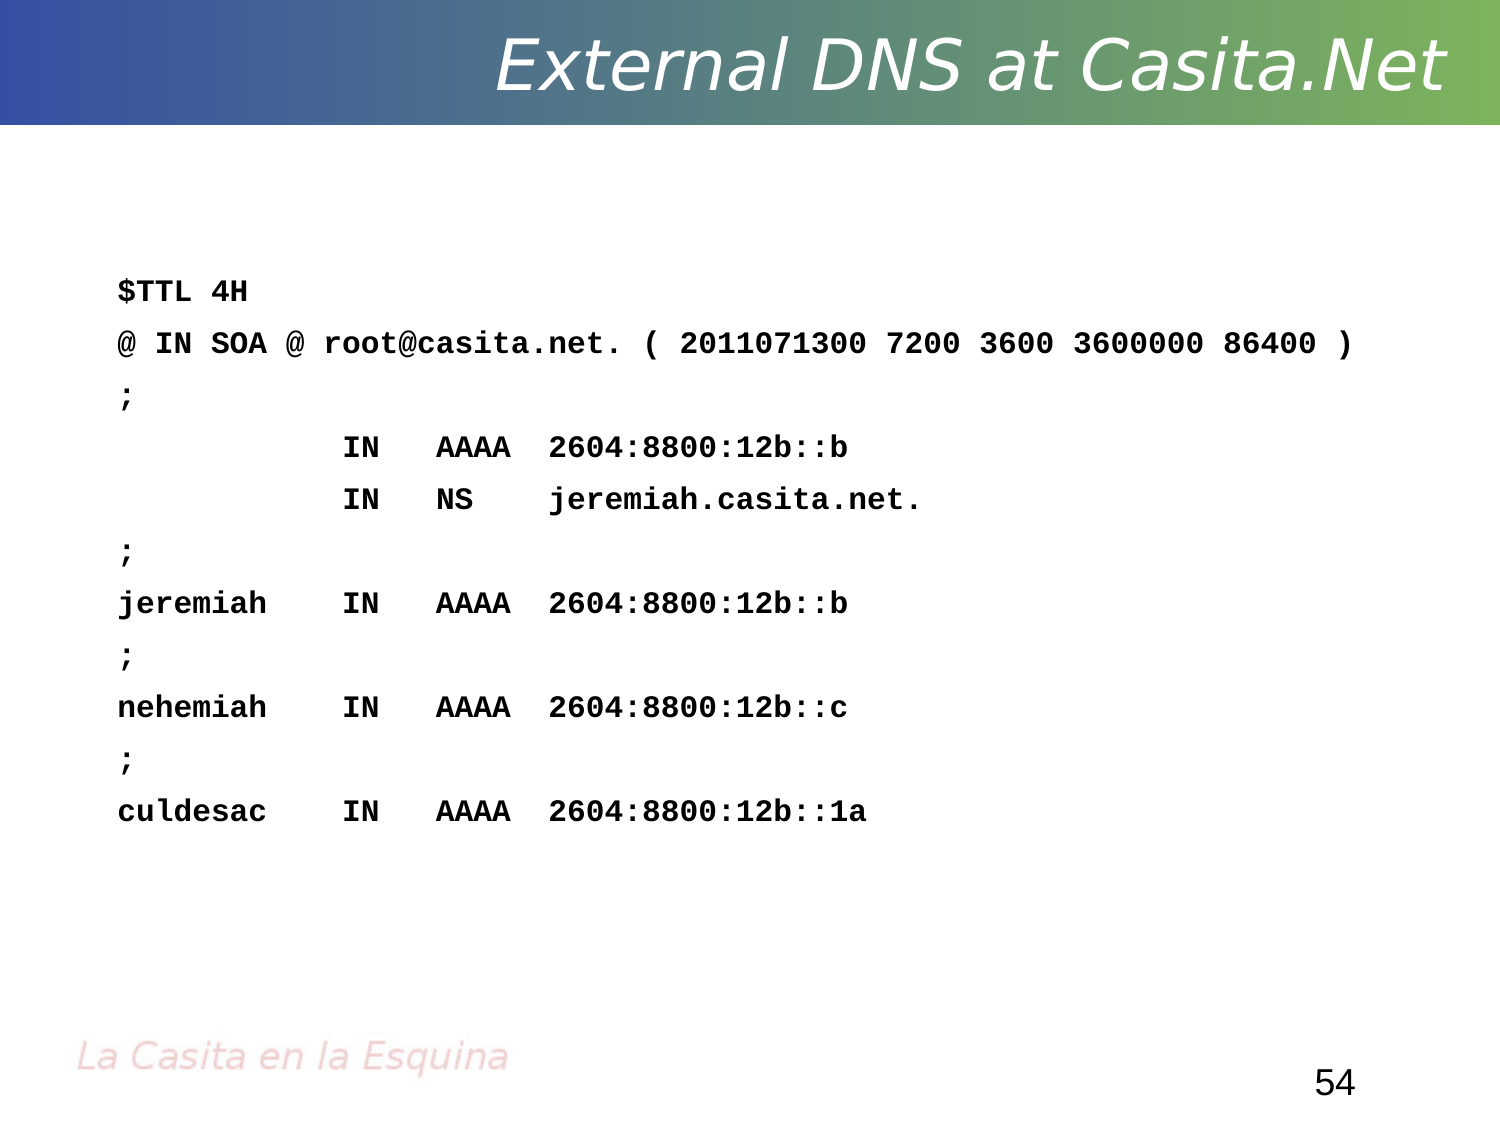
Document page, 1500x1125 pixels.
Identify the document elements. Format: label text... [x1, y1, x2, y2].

title External DNS at Casita.Net [62, 12, 1463, 113]
list $TTL 4H @ IN SOA @ root@casita.net. ( 2011071300 7200 3600 3600000 86400 ) ; IN AAAA 2604:8800:12b::b IN NS jeremiah.casita.net. ; jeremiah IN AAAA 2604:8800:12b::b ; nehemiah IN AAAA 2604:8800:12b::c ; culdesac IN AAAA 2604:8800:12b::1a [75, 262, 1426, 1006]
picture [45, 1019, 545, 1095]
